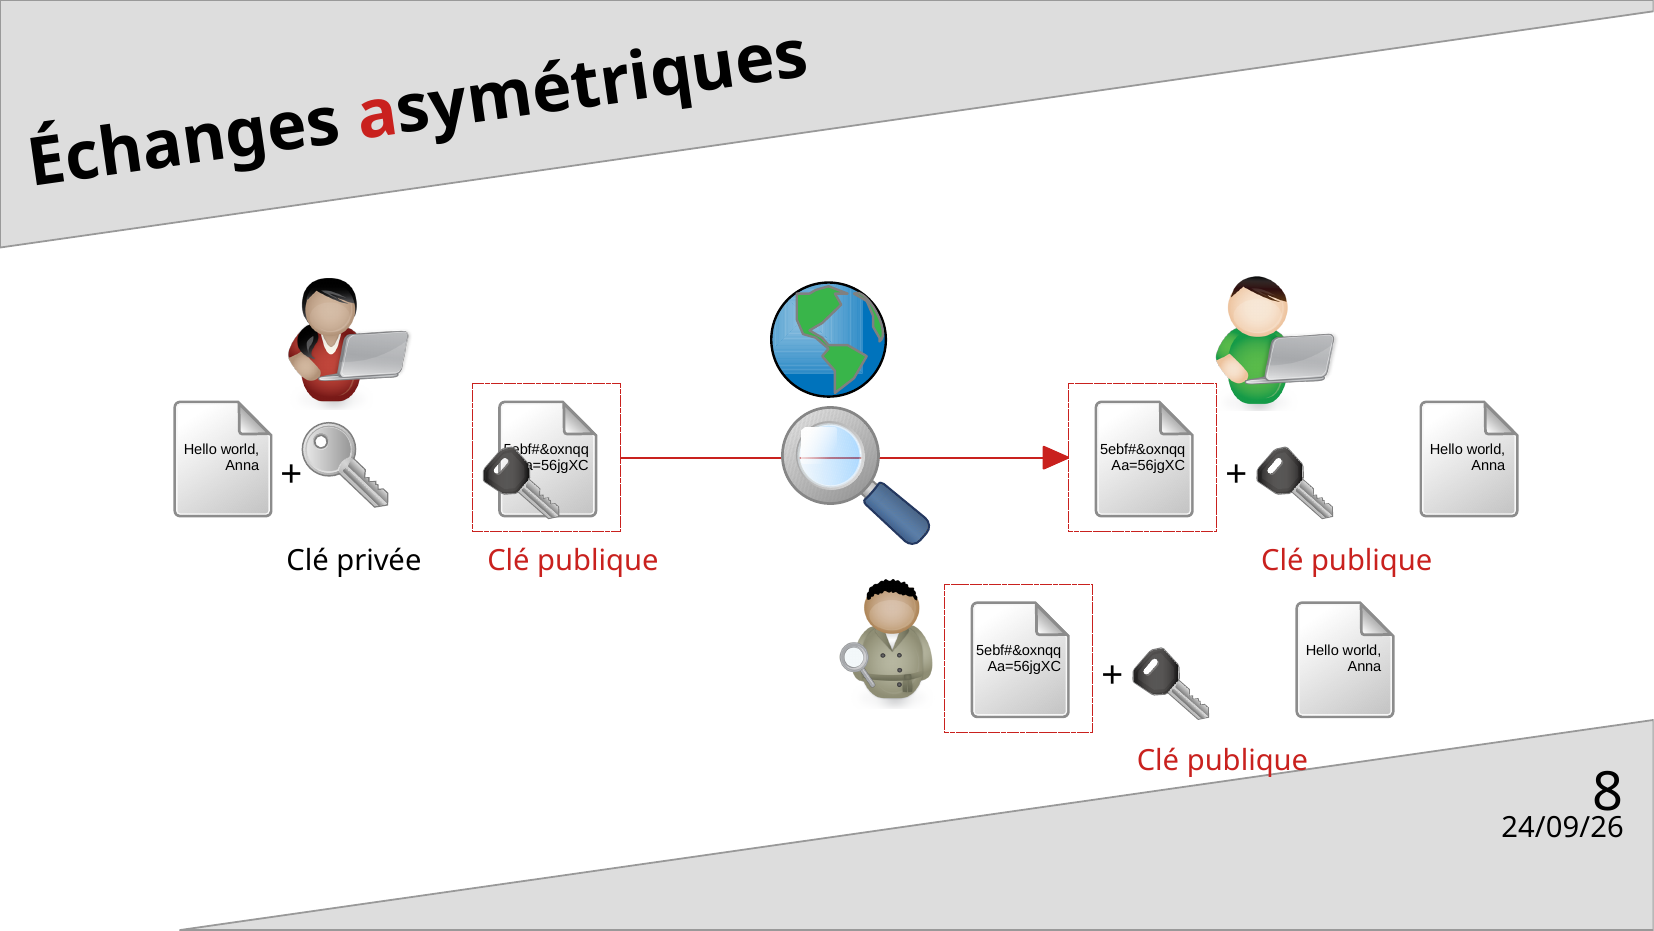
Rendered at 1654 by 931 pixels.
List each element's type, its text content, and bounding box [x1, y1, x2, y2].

text_box Clé privée [271, 531, 437, 587]
text_box Clé publique [1246, 531, 1448, 587]
picture [472, 383, 621, 531]
picture [1068, 268, 1341, 532]
picture [1393, 383, 1542, 532]
text_box + [265, 445, 295, 502]
text_box Clé publique [1122, 732, 1324, 787]
text_box Clé publique [472, 531, 674, 587]
picture [147, 270, 414, 532]
picture [1254, 442, 1335, 523]
text_box + [1210, 445, 1254, 502]
picture [1130, 643, 1211, 724]
text_box [771, 282, 886, 387]
title Échanges asymétriques [16, 0, 1501, 239]
text_box + [1086, 645, 1130, 703]
picture [833, 573, 1093, 733]
picture [1269, 584, 1418, 733]
picture [767, 387, 942, 562]
